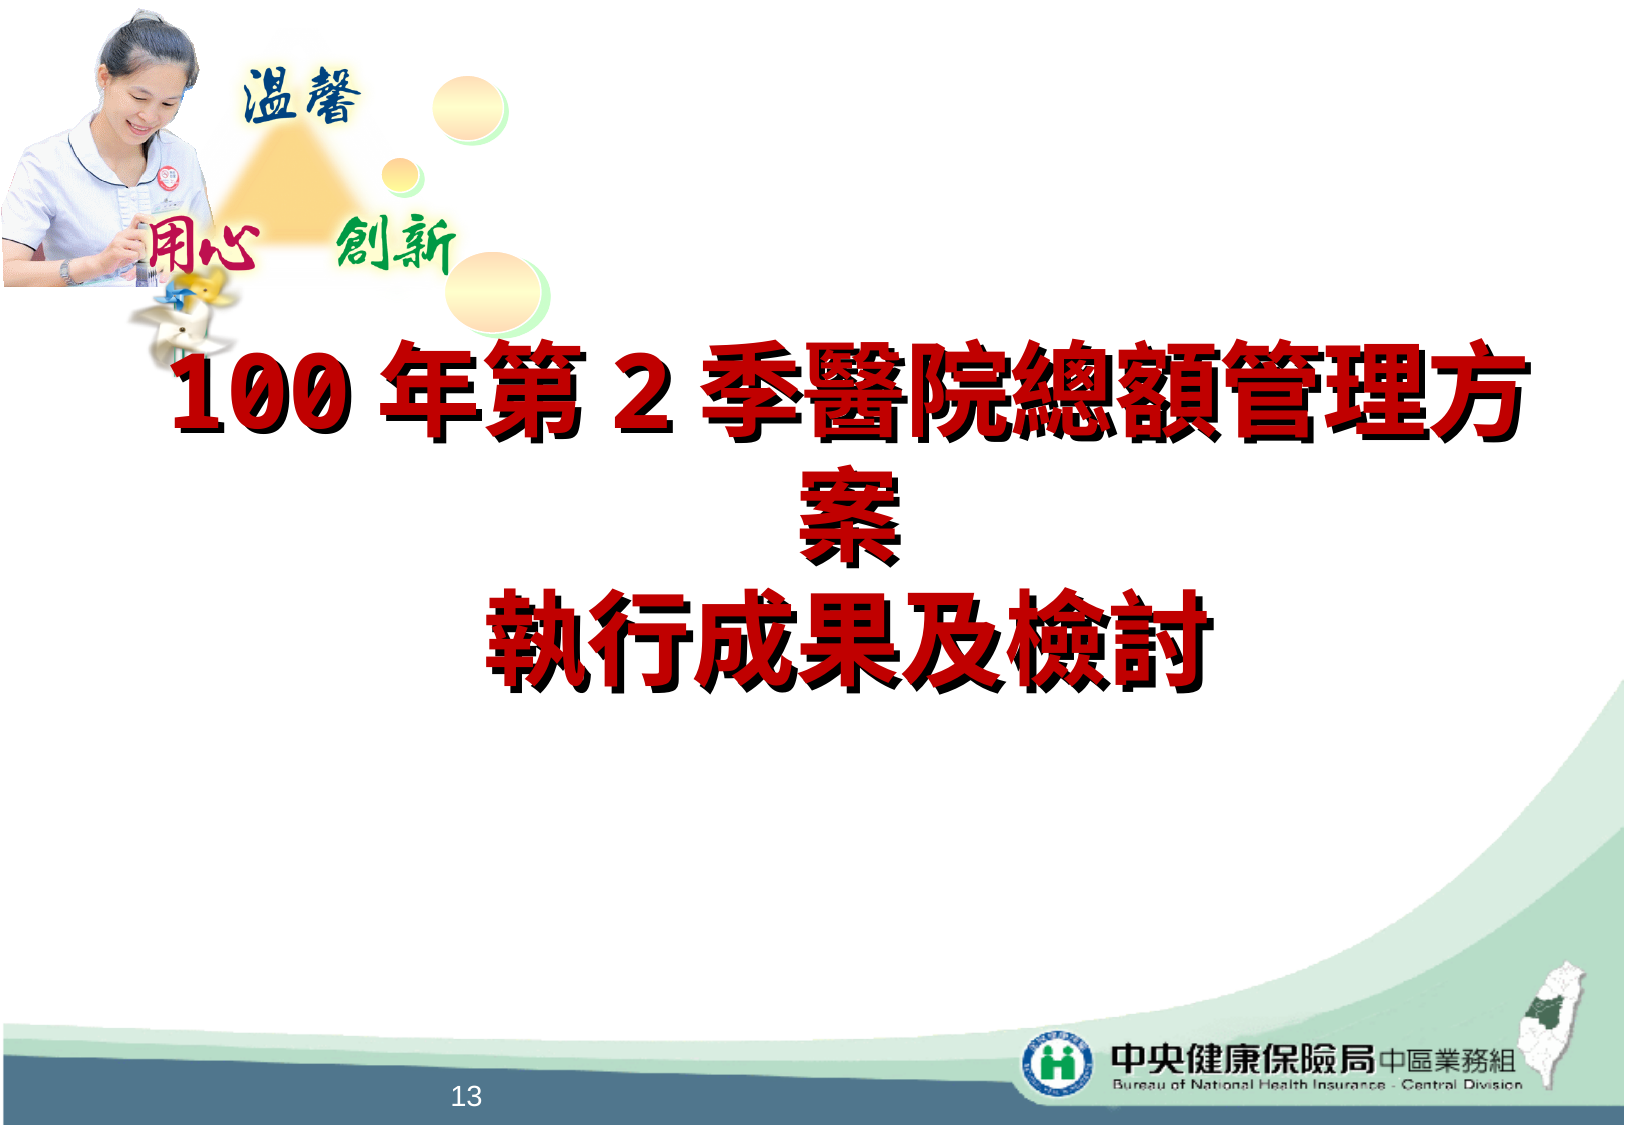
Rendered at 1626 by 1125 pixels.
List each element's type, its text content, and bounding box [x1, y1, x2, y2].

title 100年第2季醫院總額管理方案 執行成果及檢討 [132, 316, 1563, 645]
text_box [435, 1065, 815, 1125]
